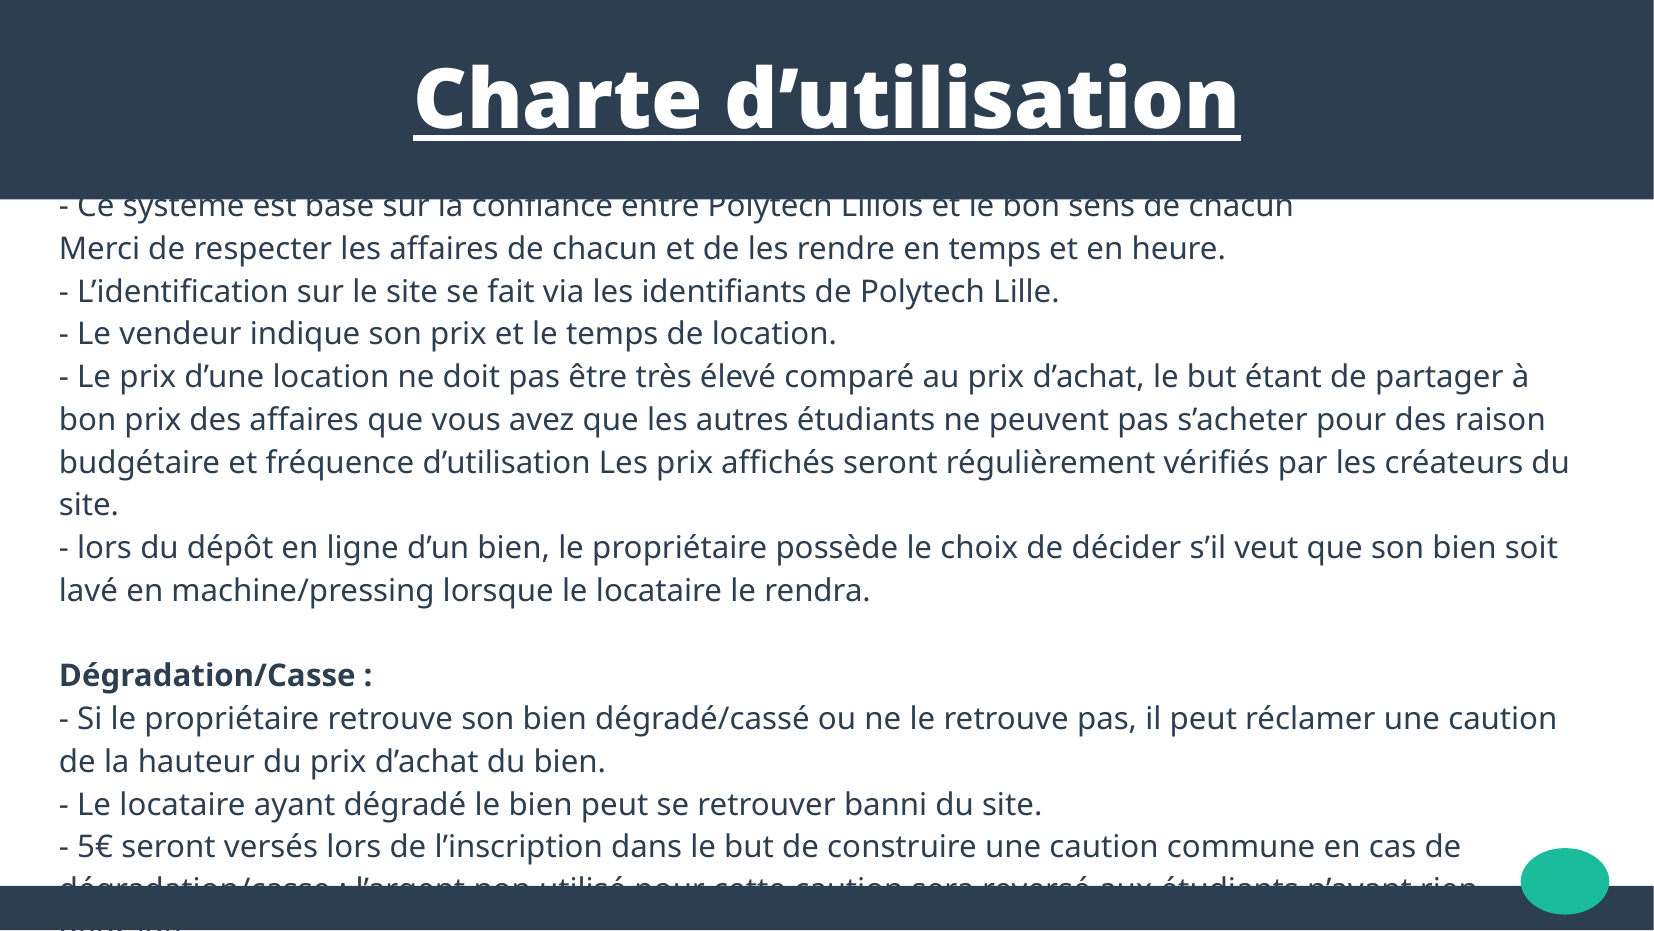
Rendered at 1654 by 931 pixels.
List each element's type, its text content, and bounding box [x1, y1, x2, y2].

subtitle Utilisation du site : - Ce système est basé sur la confiance entre Polytech Lillois et le bon sens de chacun Merci de respecter les affaires de chacun et de les rendre en temps et en heure. - L’identification sur le site se fait via les identifiants de Polytech Lille. - Le vendeur indique son prix et le temps de location. - Le prix d’une location ne doit pas être très élevé comparé au prix d’achat, le but étant de partager à bon prix des affaires que vous avez que les autres étudiants ne peuvent pas s’acheter pour des raison budgétaire et fréquence d’utilisation Les prix affichés seront régulièrement vérifiés par les créateurs du site. - lors du dépôt en ligne d’un bien, le propriétaire possède le choix de décider s’il veut que son bien soit lavé en machine/pressing lorsque le locataire le rendra. Dégradation/Casse : - Si le propriétaire retrouve son bien dégradé/cassé ou ne le retrouve pas, il peut réclamer une caution de la hauteur du prix d’achat du bien. - Le locataire ayant dégradé le bien peut se retrouver banni du site. - 5€ seront versés lors de l’inscription dans le but de construire une caution commune en cas de dégradation/casse : l’argent non utilisé pour cette caution sera reversé aux étudiants n’ayant rien dégradé. [59, 212, 1595, 881]
title Charte d’utilisation [59, 37, 1595, 156]
